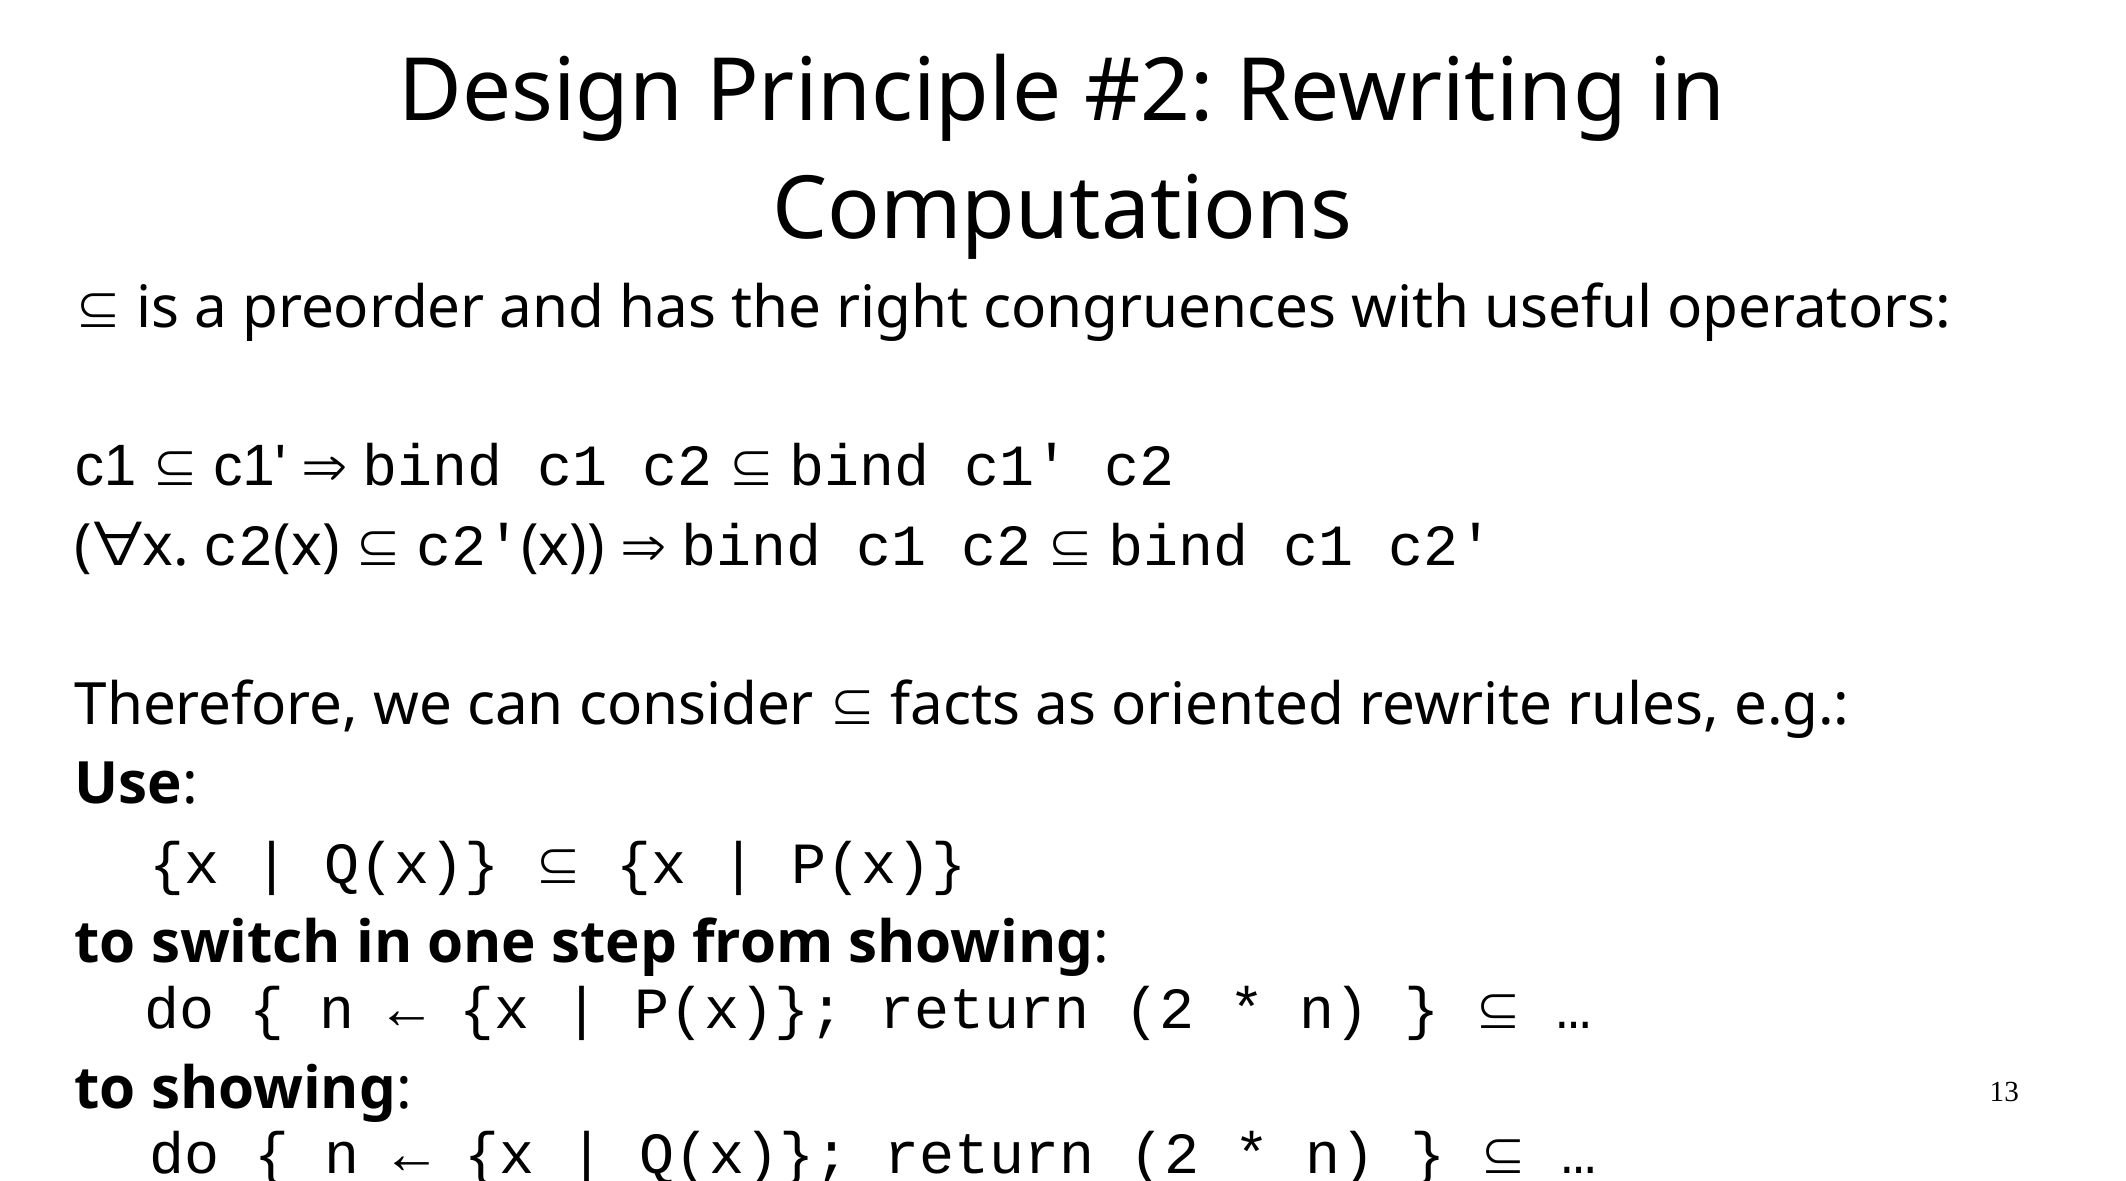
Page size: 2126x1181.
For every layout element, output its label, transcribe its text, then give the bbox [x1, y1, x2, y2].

text_box ⊆ is a preorder and has the right congruences with useful operators: c1 ⊆ c1' ⇒ bind c1 c2 ⊆ bind c1' c2 (∀x. c2(x) ⊆ c2'(x)) ⇒ bind c1 c2 ⊆ bind c1 c2' Therefore, we can consider ⊆ facts as oriented rewrite rules, e.g.: Use: {x | Q(x)} ⊆ {x | P(x)} to switch in one step from showing: do { n ← {x | P(x)}; return (2 * n) } ⊆ … to showing: do { n ← {x | Q(x)}; return (2 * n) } ⊆ … [60, 257, 2056, 1161]
text_box [75, 765, 2026, 926]
title Design Principle #2: Rewriting in Computations [106, 43, 2020, 248]
